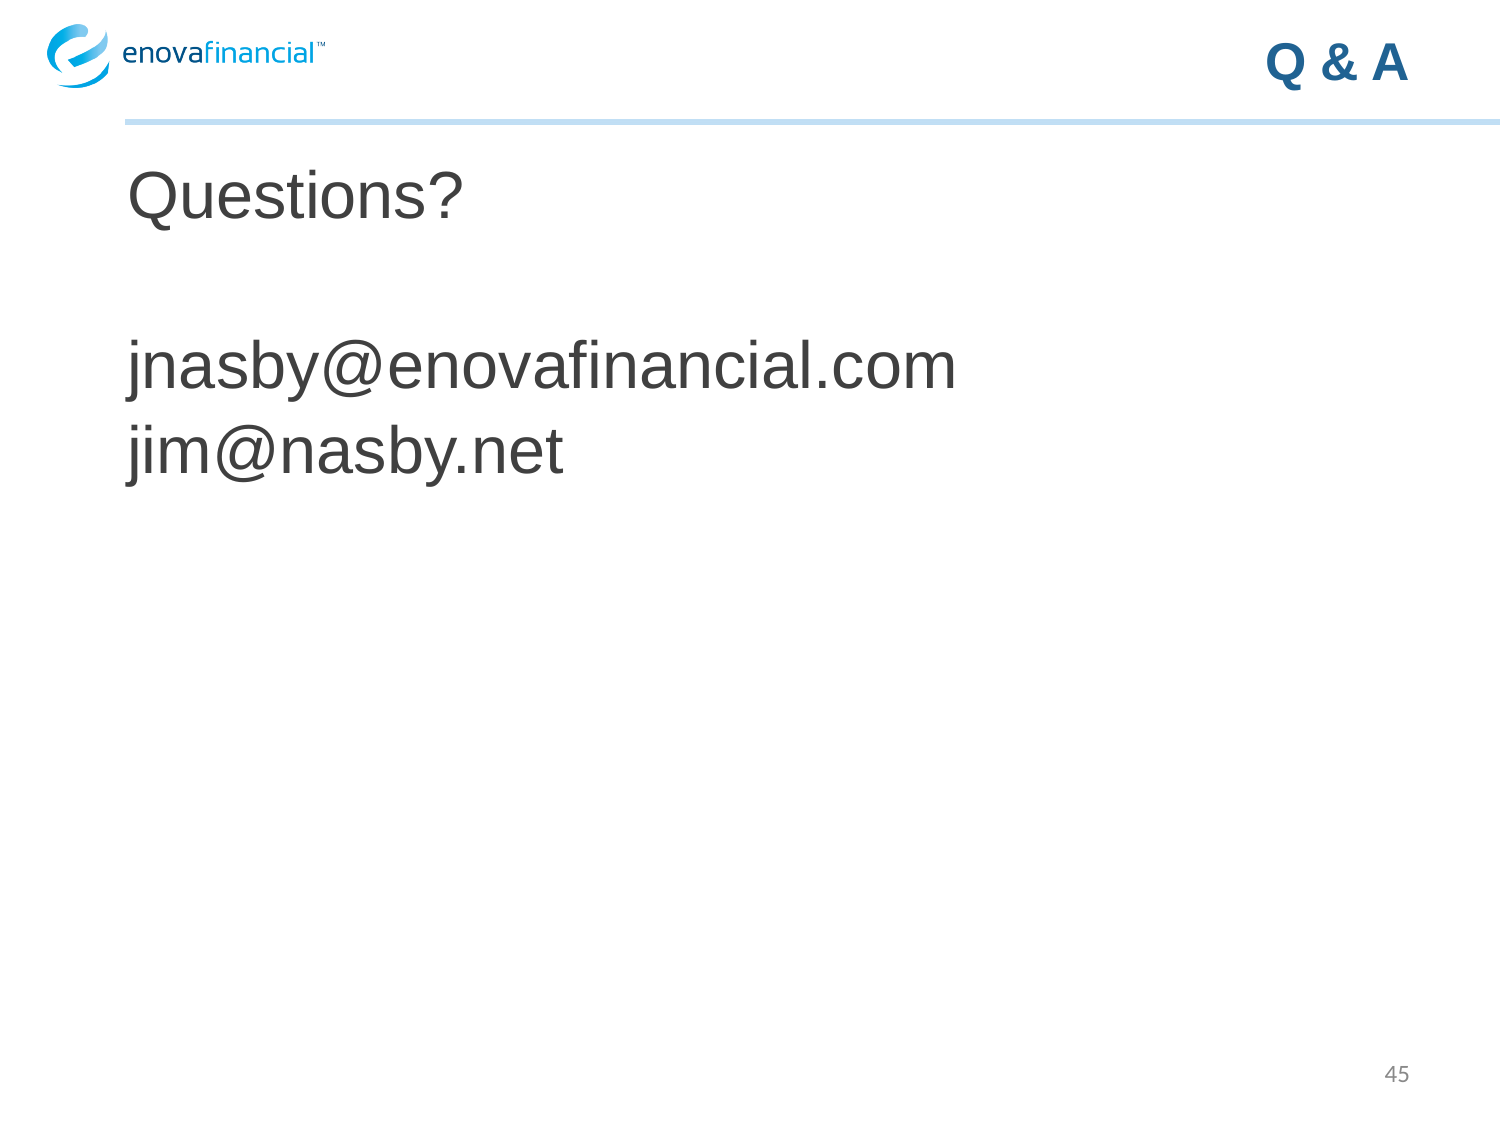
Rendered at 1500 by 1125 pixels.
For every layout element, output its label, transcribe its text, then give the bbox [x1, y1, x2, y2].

picture [125, 119, 1500, 125]
picture [47, 24, 325, 88]
list Q & A [337, 24, 1426, 100]
list Questions? jnasby@enovafinancial.com jim@nasby.net [112, 149, 1426, 1051]
text_box 32 [1074, 1042, 1426, 1103]
